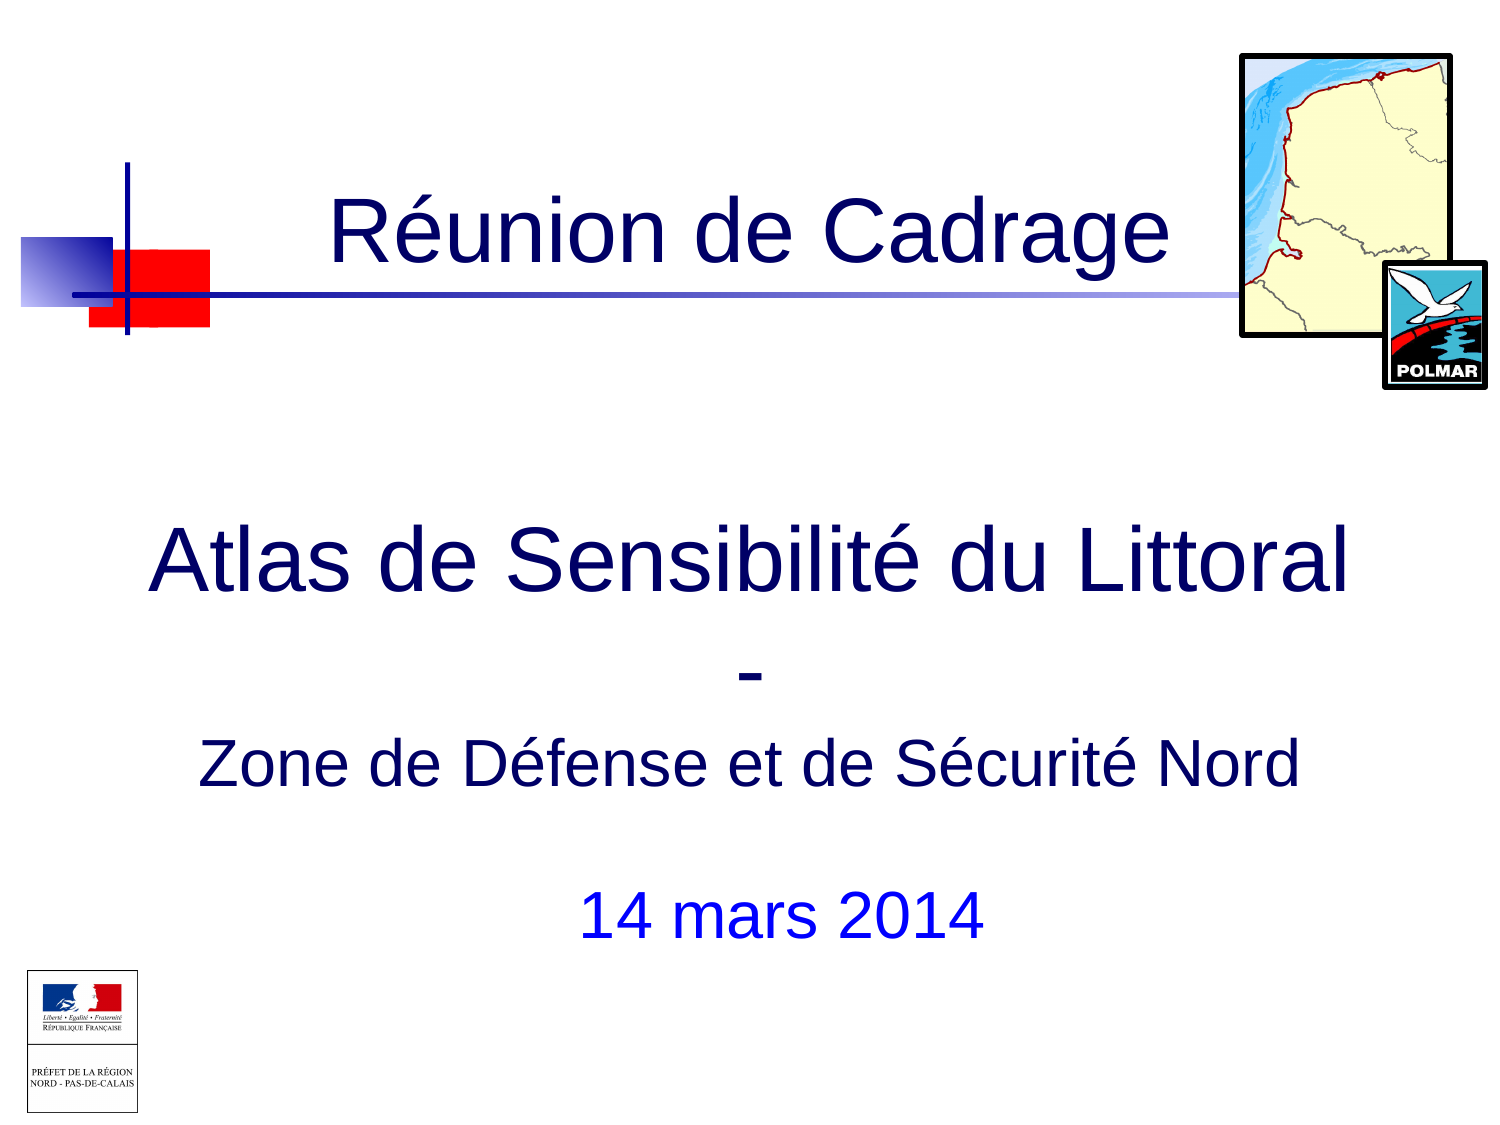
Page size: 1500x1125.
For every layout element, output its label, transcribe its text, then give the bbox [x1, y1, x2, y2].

picture [27, 970, 138, 1113]
picture [1388, 265, 1483, 384]
text_box 14 mars 2014 [147, 767, 1418, 1056]
picture [1245, 59, 1447, 260]
title Réunion de Cadrage Atlas de Sensibilité du Littoral - Zone de Défense et de Sécurité Nord [112, 162, 1388, 808]
